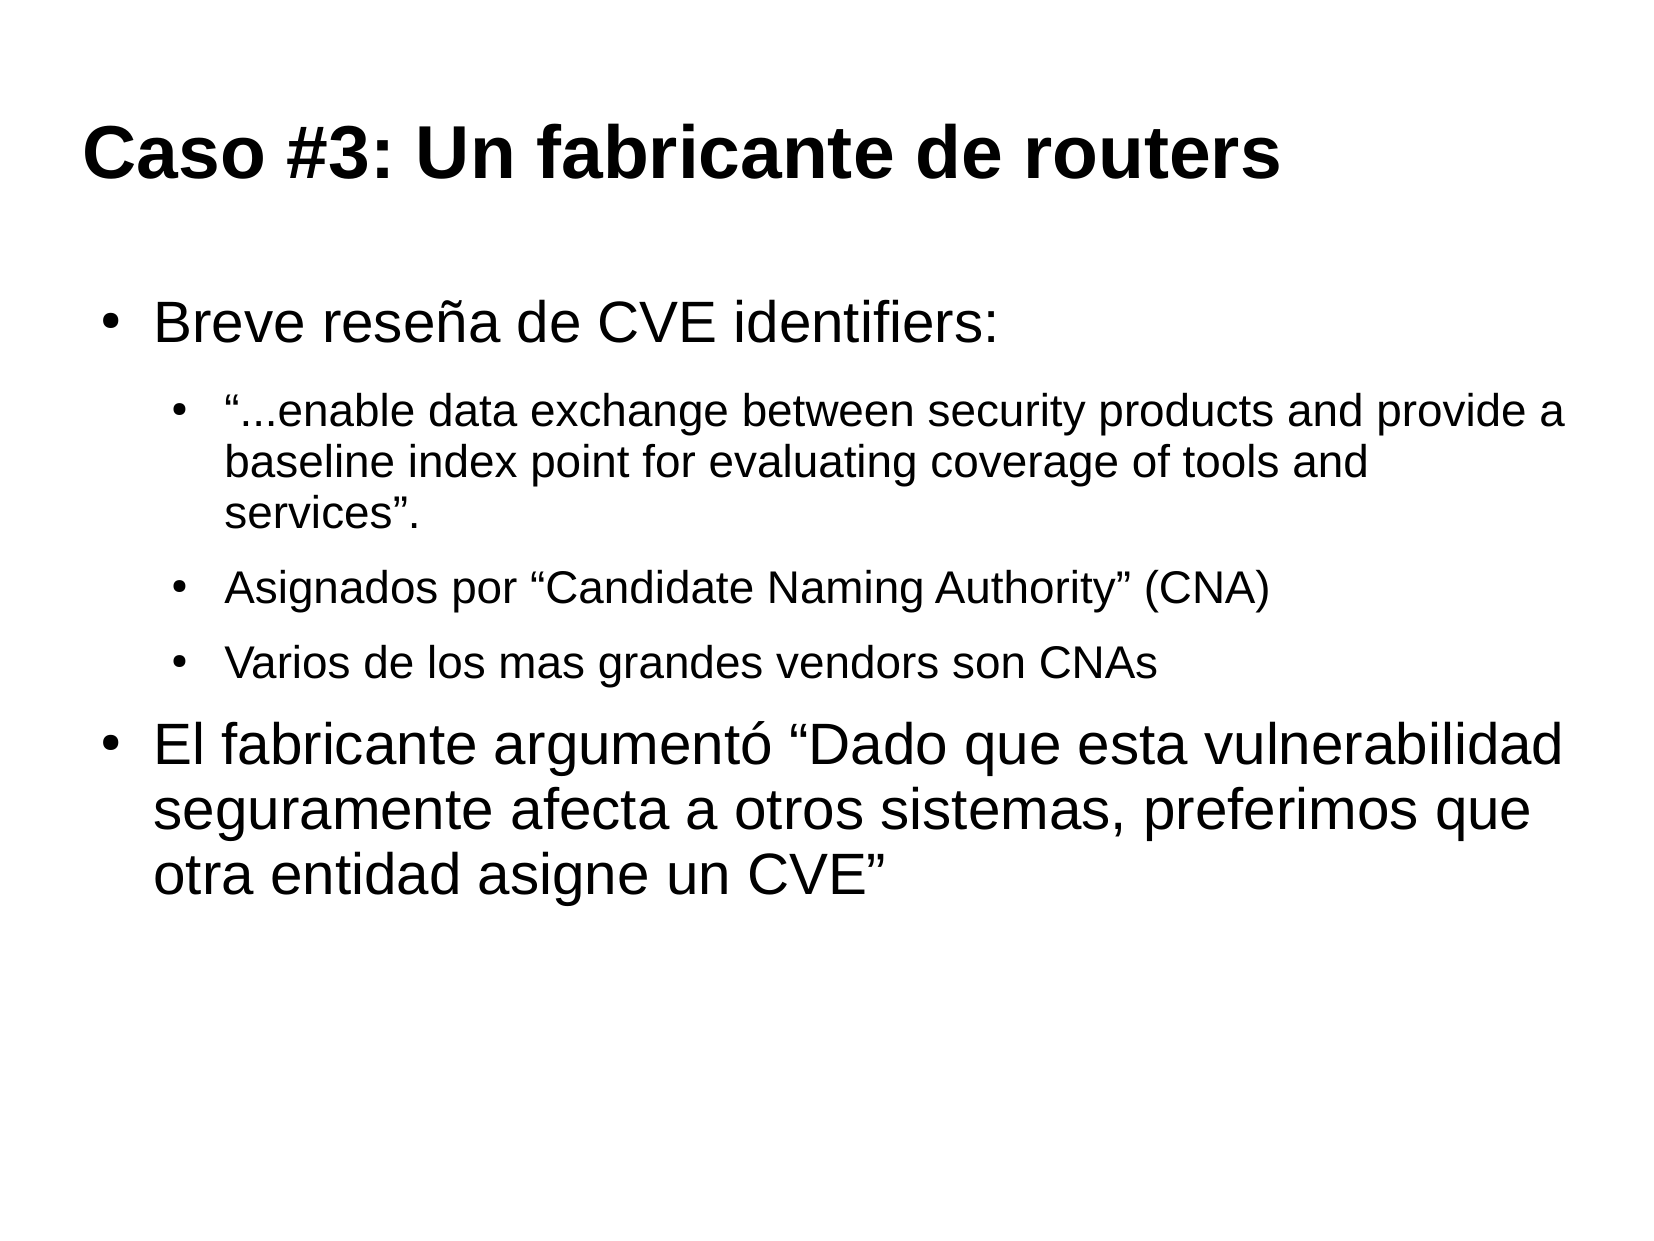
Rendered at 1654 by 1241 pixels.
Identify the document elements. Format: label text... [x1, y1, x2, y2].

list Breve reseña de CVE identifiers: “...enable data exchange between security products and provide a baseline index point for evaluating coverage of tools and services”. Asignados por “Candidate Naming Authority” (CNA) Varios de los mas grandes vendors son CNAs El fabricante argumentó “Dado que esta vulnerabilidad seguramente afecta a otros sistemas, preferimos que otra entidad asigne un CVE” [82, 290, 1571, 1109]
title Caso #3: Un fabricante de routers [82, 56, 1571, 250]
